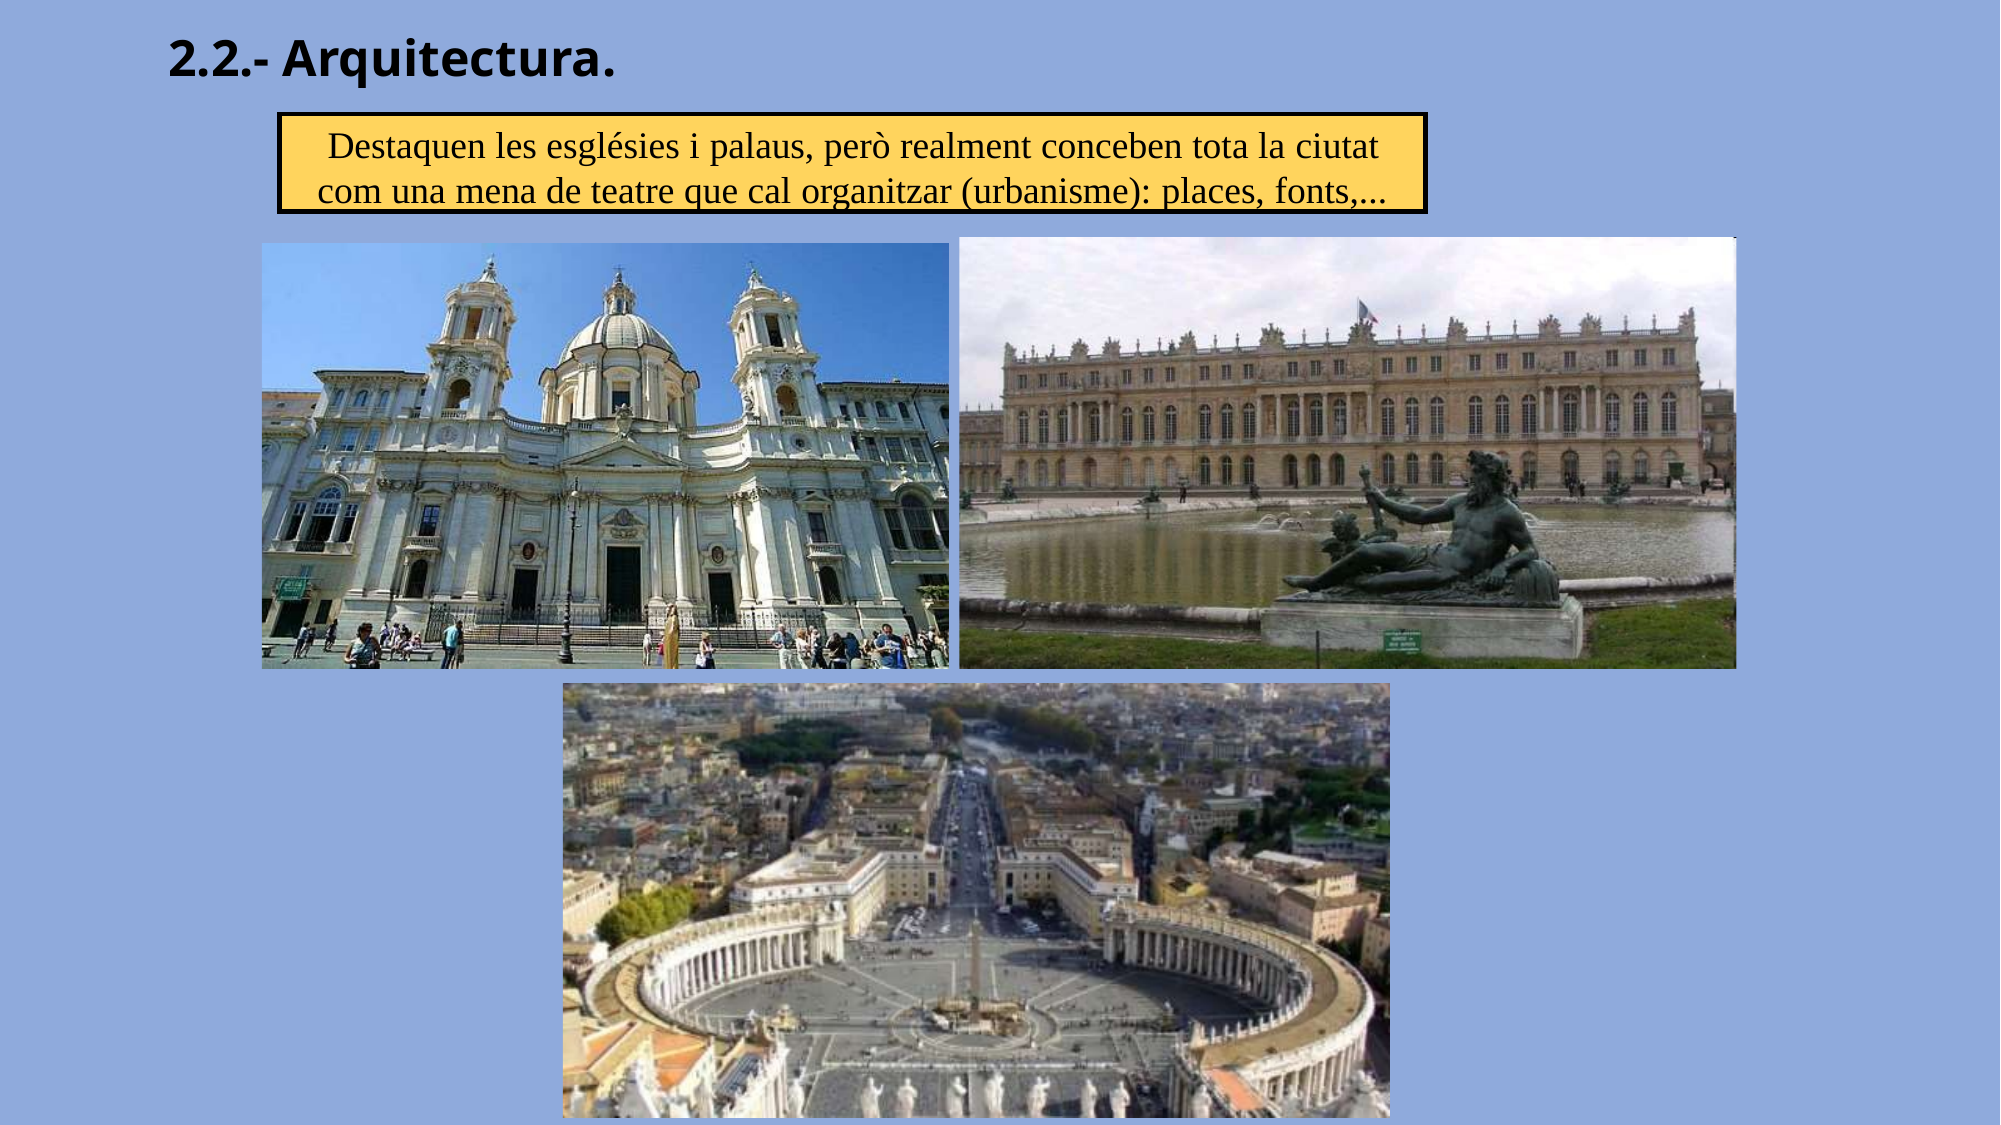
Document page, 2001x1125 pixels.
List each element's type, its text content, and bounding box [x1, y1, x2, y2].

text_box Destaquen les esglésies i palaus, però realment conceben tota la ciutat com una mena de teatre que cal organitzar (urbanisme): places, fonts,... [279, 113, 1426, 212]
text_box [563, 683, 1390, 1117]
text_box [959, 238, 1736, 668]
title 2.2.- Arquitectura. [166, 23, 1188, 87]
text_box [262, 243, 949, 669]
